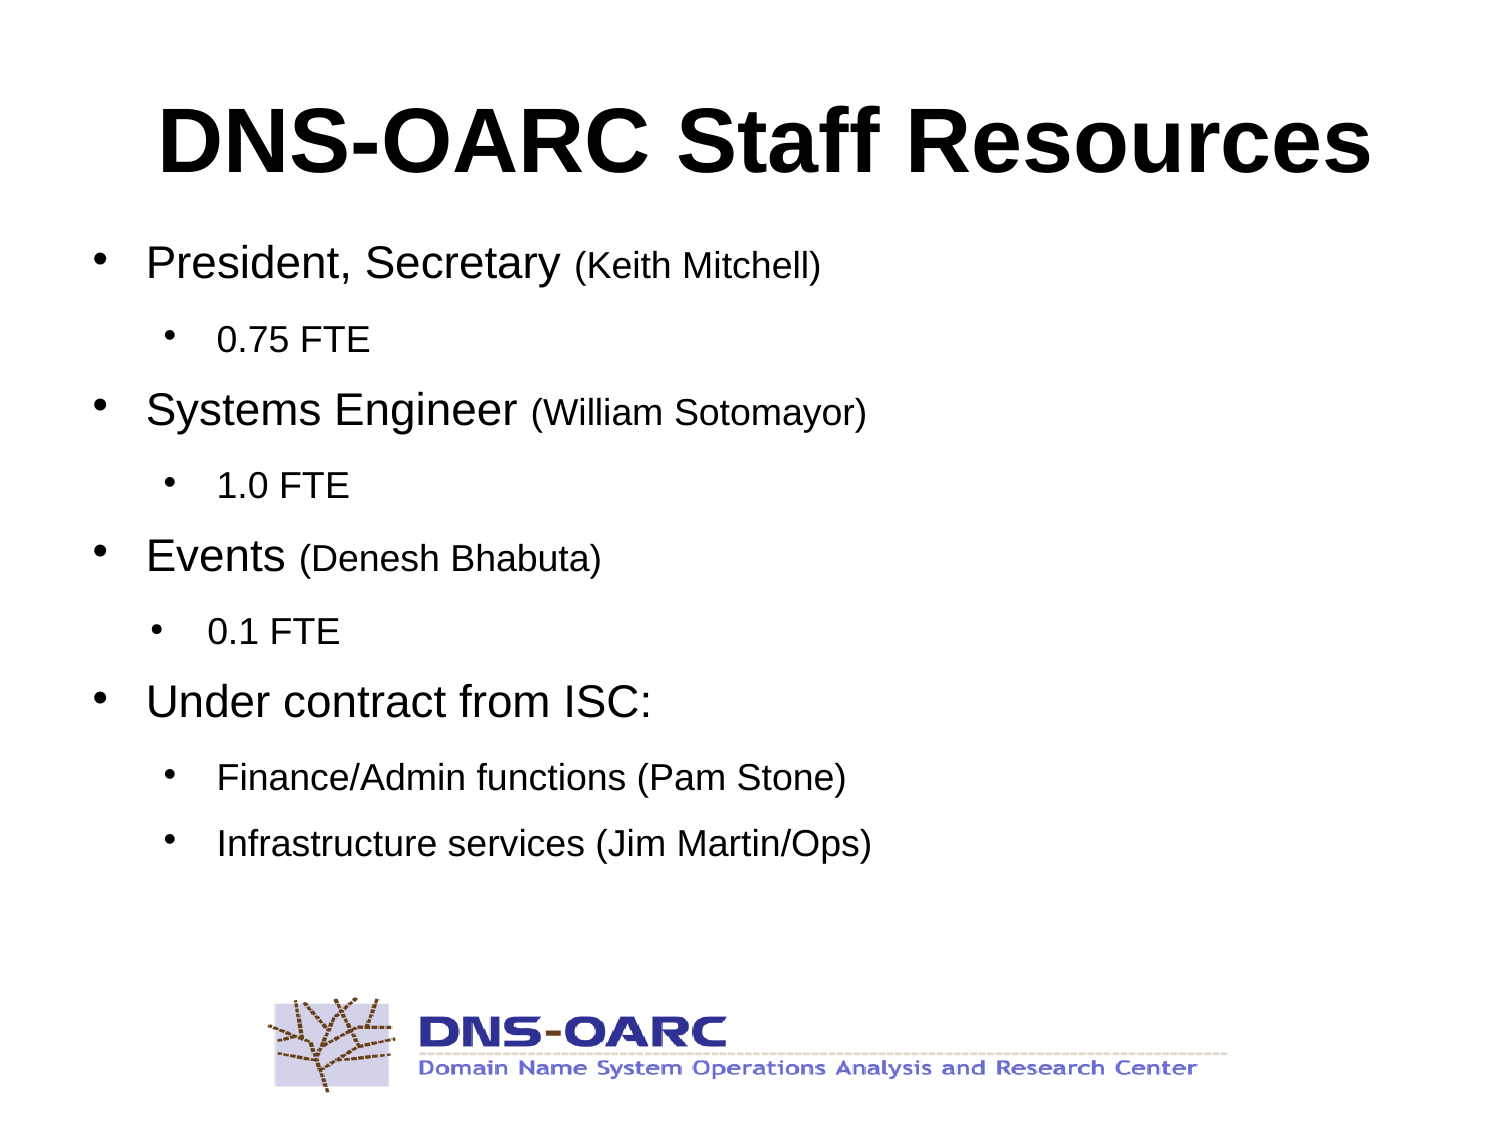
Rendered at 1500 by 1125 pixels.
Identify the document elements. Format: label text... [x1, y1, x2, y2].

title DNS-OARC Staff Resources [75, 44, 1426, 233]
picture [214, 991, 1259, 1099]
list President, Secretary (Keith Mitchell) 0.75 FTE Systems Engineer (William Sotomayor) 1.0 FTE Events (Denesh Bhabuta) 0.1 FTE Under contract from ISC: Finance/Admin functions (Pam Stone) Infrastructure services (Jim Martin/Ops) [75, 233, 1426, 962]
